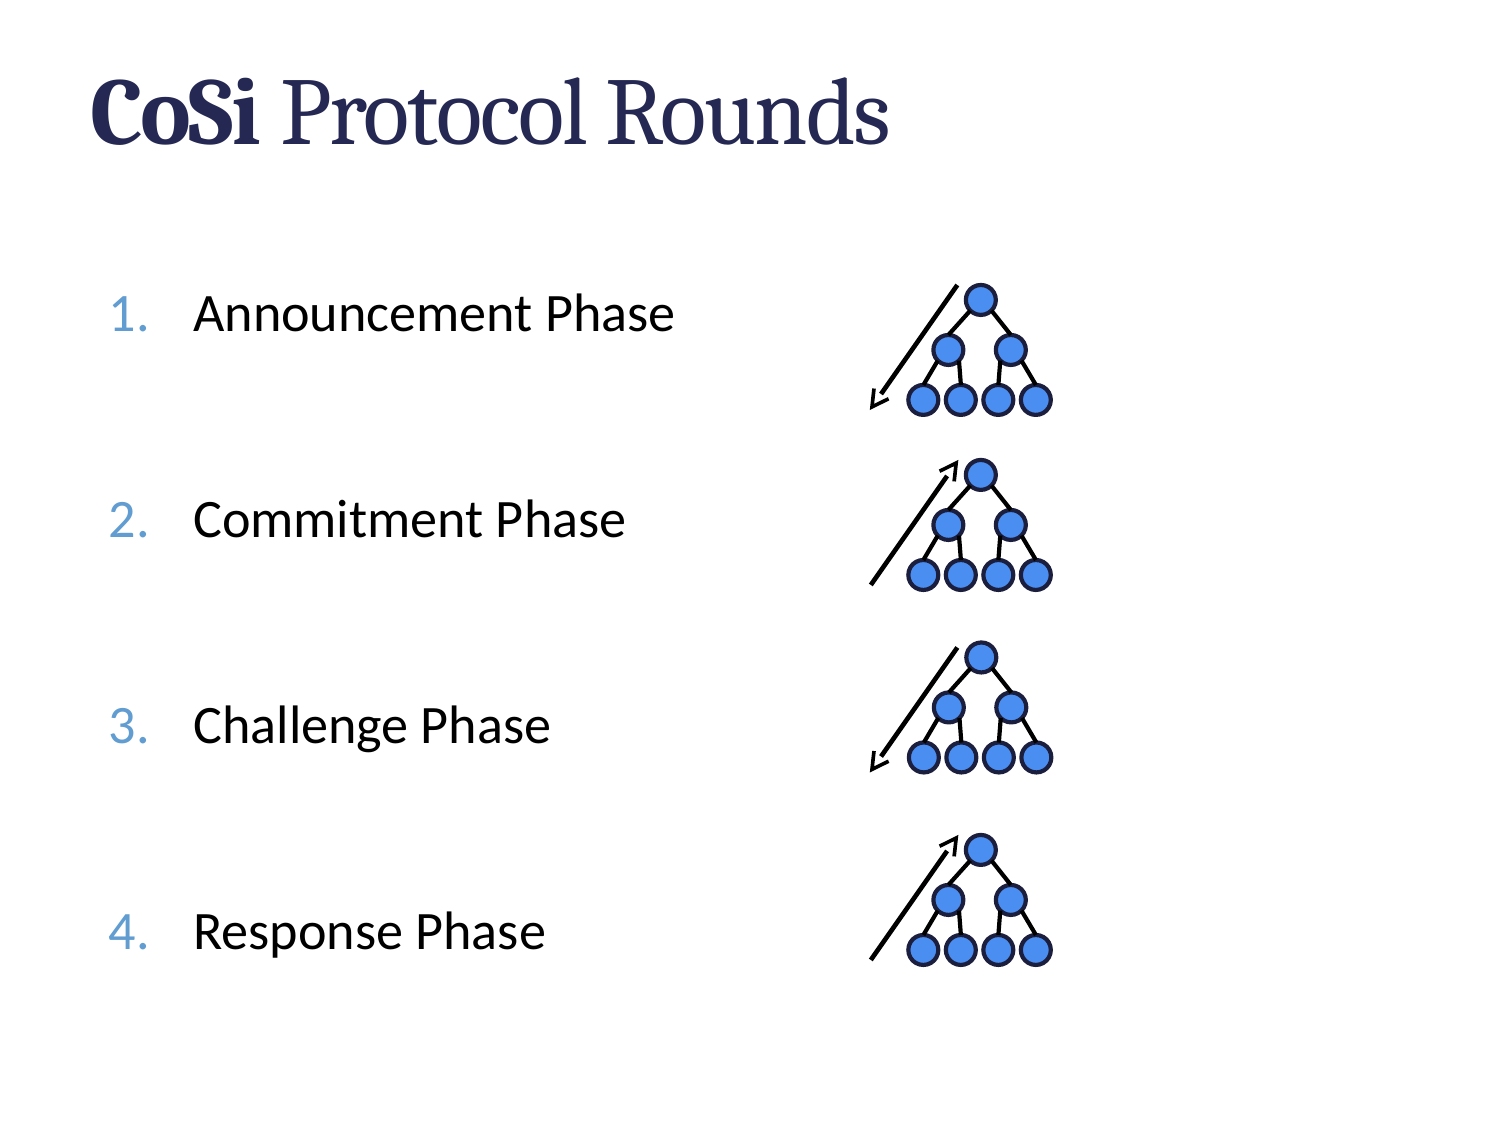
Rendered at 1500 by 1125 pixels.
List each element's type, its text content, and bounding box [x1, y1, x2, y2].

text_box [965, 834, 996, 865]
title CoSi Protocol Rounds [75, 12, 1325, 200]
text_box [908, 385, 939, 415]
text_box [1020, 385, 1051, 415]
text_box [983, 385, 1014, 415]
text_box [945, 935, 976, 965]
text_box [945, 385, 976, 415]
text_box [995, 885, 1026, 915]
text_box [946, 742, 977, 773]
text_box [933, 510, 964, 540]
text_box [1021, 742, 1052, 773]
list Announcement Phase Commitment Phase Challenge Phase Response Phase [75, 270, 788, 1063]
text_box [933, 692, 964, 723]
text_box [933, 335, 964, 365]
text_box [1020, 935, 1051, 965]
text_box [996, 692, 1027, 723]
text_box [983, 935, 1014, 965]
text_box [908, 935, 939, 965]
text_box [965, 459, 996, 490]
text_box [995, 335, 1026, 365]
text_box [1020, 560, 1051, 590]
text_box [995, 510, 1026, 540]
text_box [908, 560, 939, 590]
text_box [983, 742, 1014, 773]
text_box [933, 885, 964, 915]
text_box [965, 284, 996, 315]
text_box [908, 742, 939, 773]
text_box [966, 642, 997, 673]
text_box [983, 560, 1014, 590]
text_box [945, 560, 976, 590]
